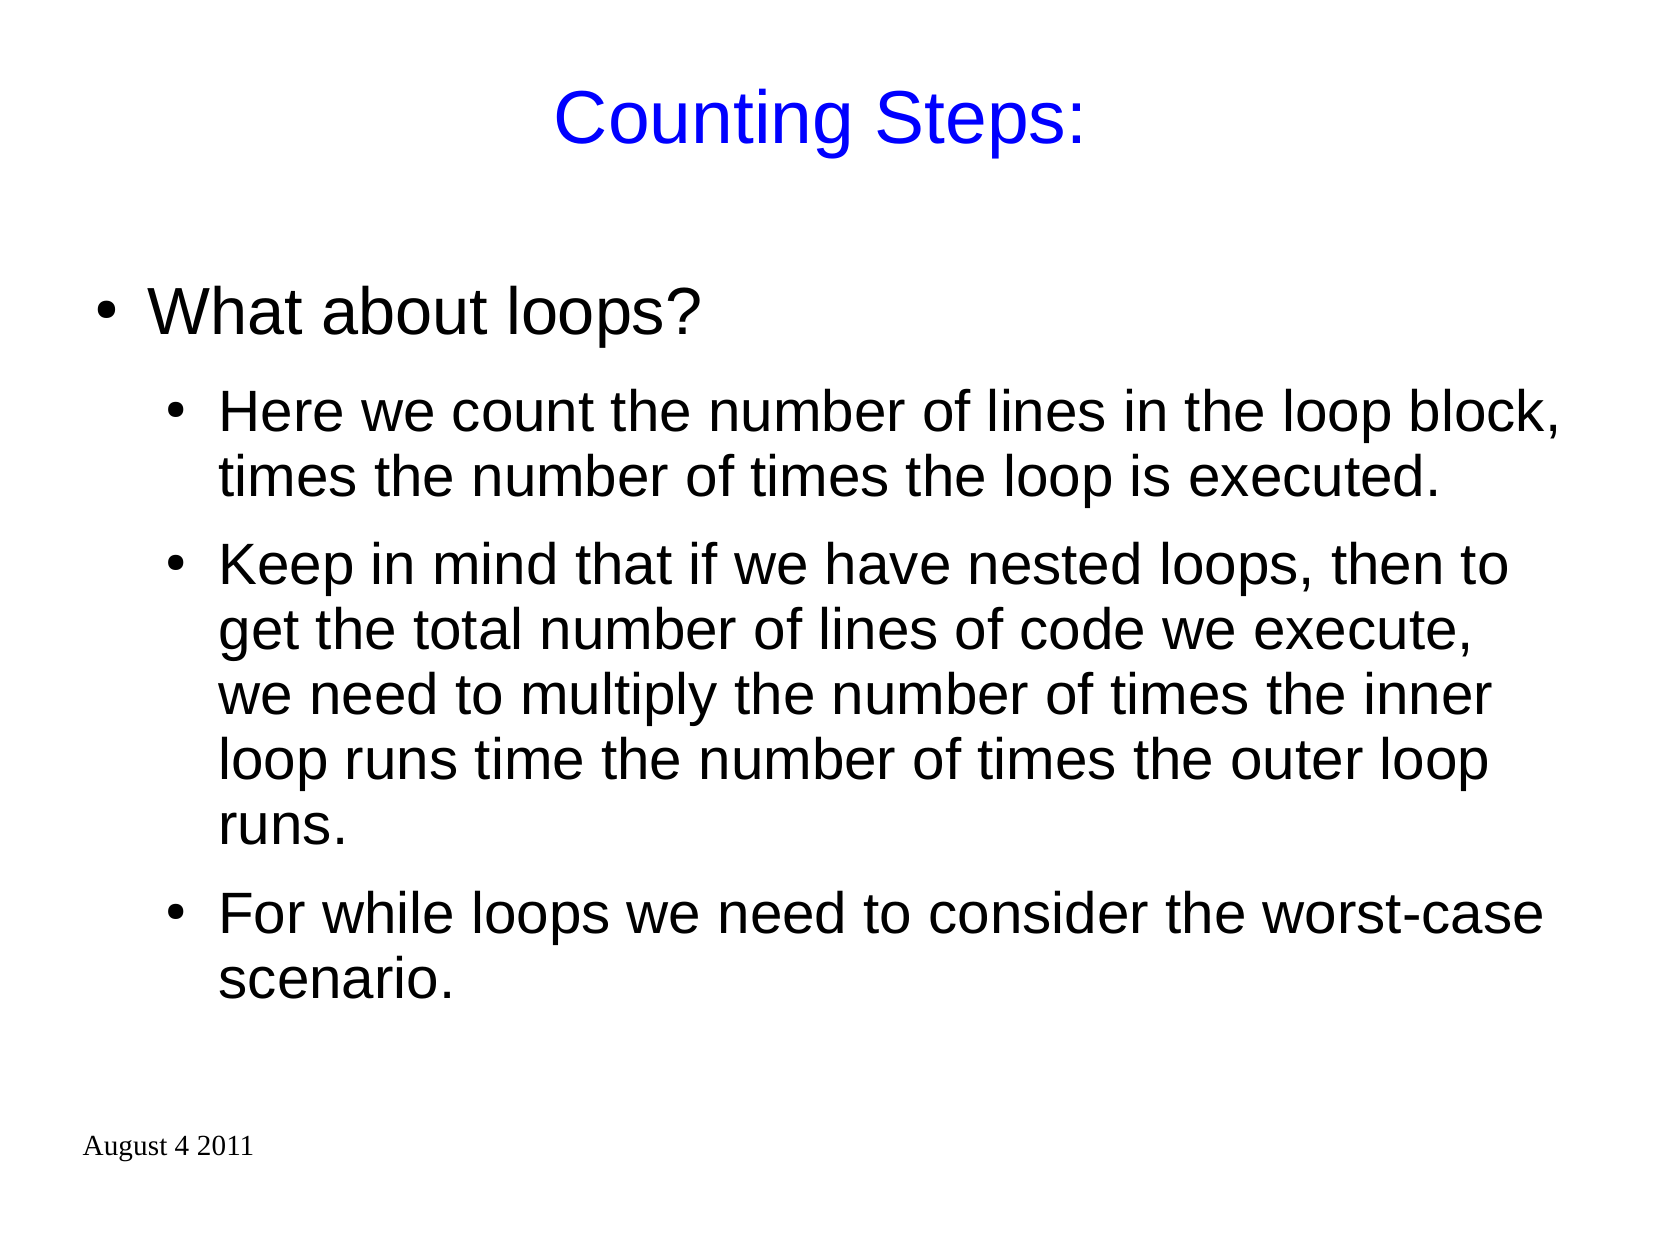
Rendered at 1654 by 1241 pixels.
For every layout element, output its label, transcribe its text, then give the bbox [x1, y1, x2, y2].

title Counting Steps: [76, 58, 1565, 178]
list What about loops? Here we count the number of lines in the loop block, times the number of times the loop is executed. Keep in mind that if we have nested loops, then to get the total number of lines of code we execute, we need to multiply the number of times the inner loop runs time the number of times the outer loop runs. For while loops we need to consider the worst-case scenario. [76, 274, 1565, 1093]
